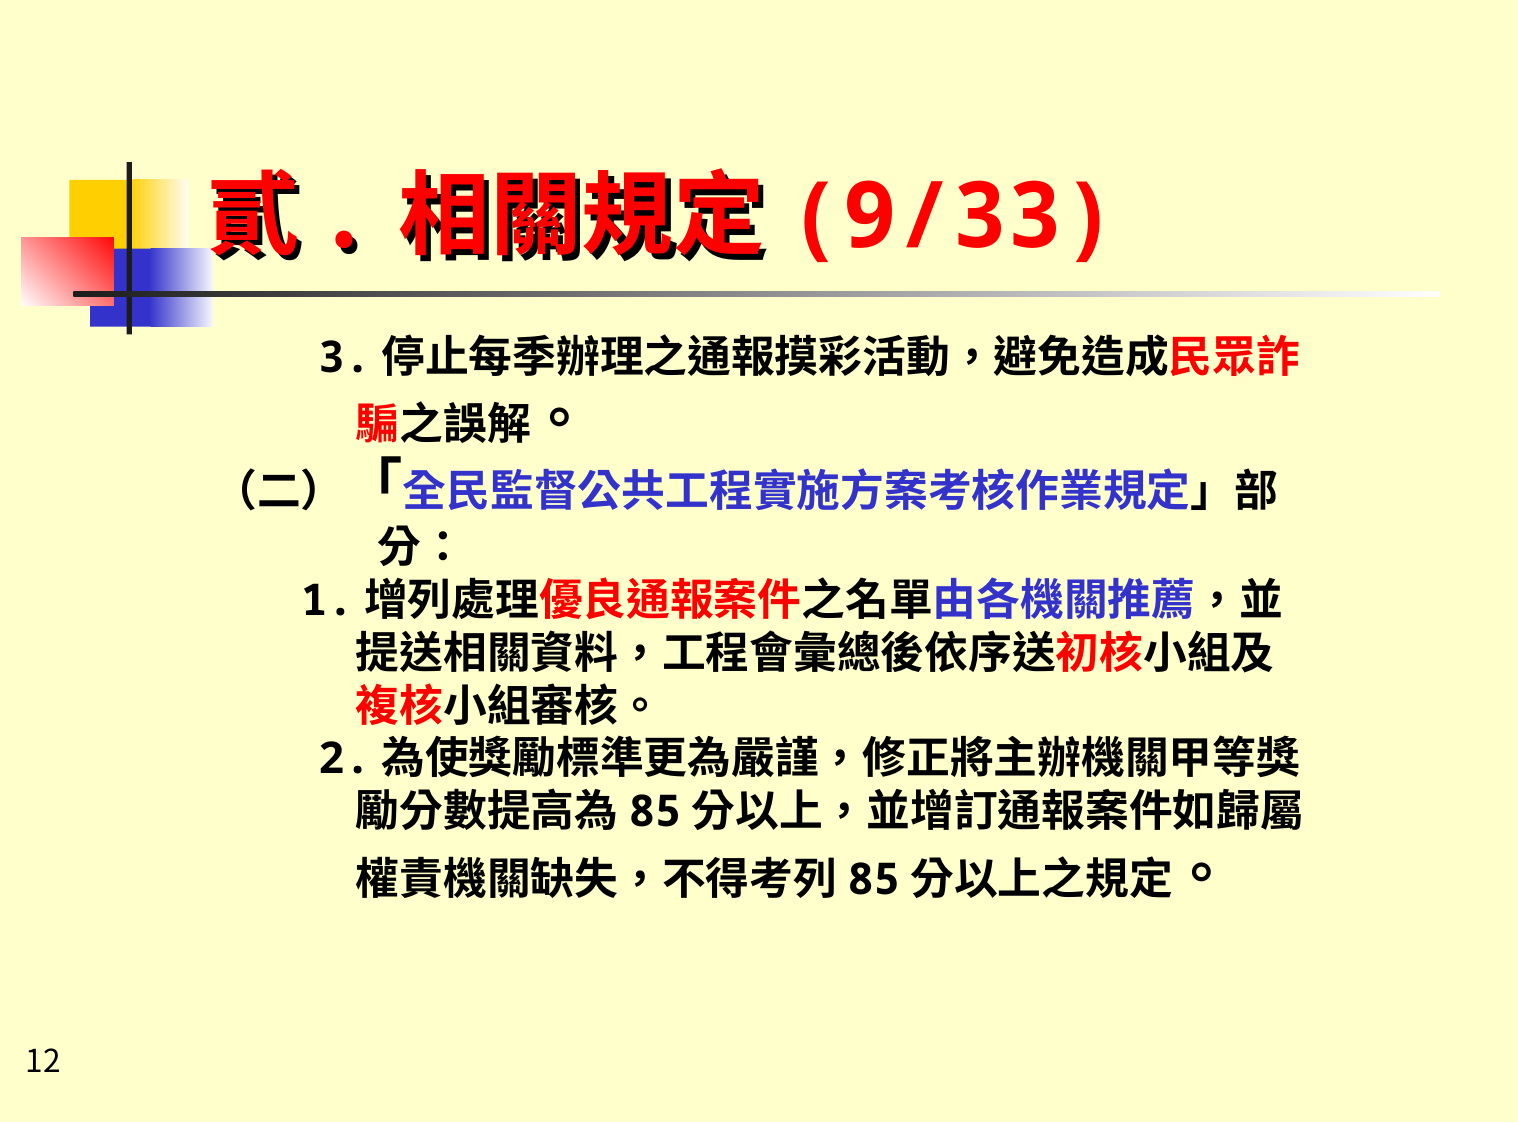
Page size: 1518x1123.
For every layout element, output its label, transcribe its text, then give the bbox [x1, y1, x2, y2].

text_box <編號> [0, 1032, 78, 1096]
title 貳.相關規定(9/33) [191, 35, 1485, 275]
list 3.停止每季辦理之通報摸彩活動，避免造成民眾詐 騙之誤解。 （二）「全民監督公共工程實施方案考核作業規定」部 分： 1.增列處理優良通報案件之名單由各機關推薦，並 提送相關資料，工程會彙總後依序送初核小組及 複核小組審核。 2.為使獎勵標準更為嚴謹，修正將主辦機關甲等獎 勵分數提高為85分以上，並增訂通報案件如歸屬 權責機關缺失，不得考列85分以上之規定。 [196, 330, 1487, 1004]
